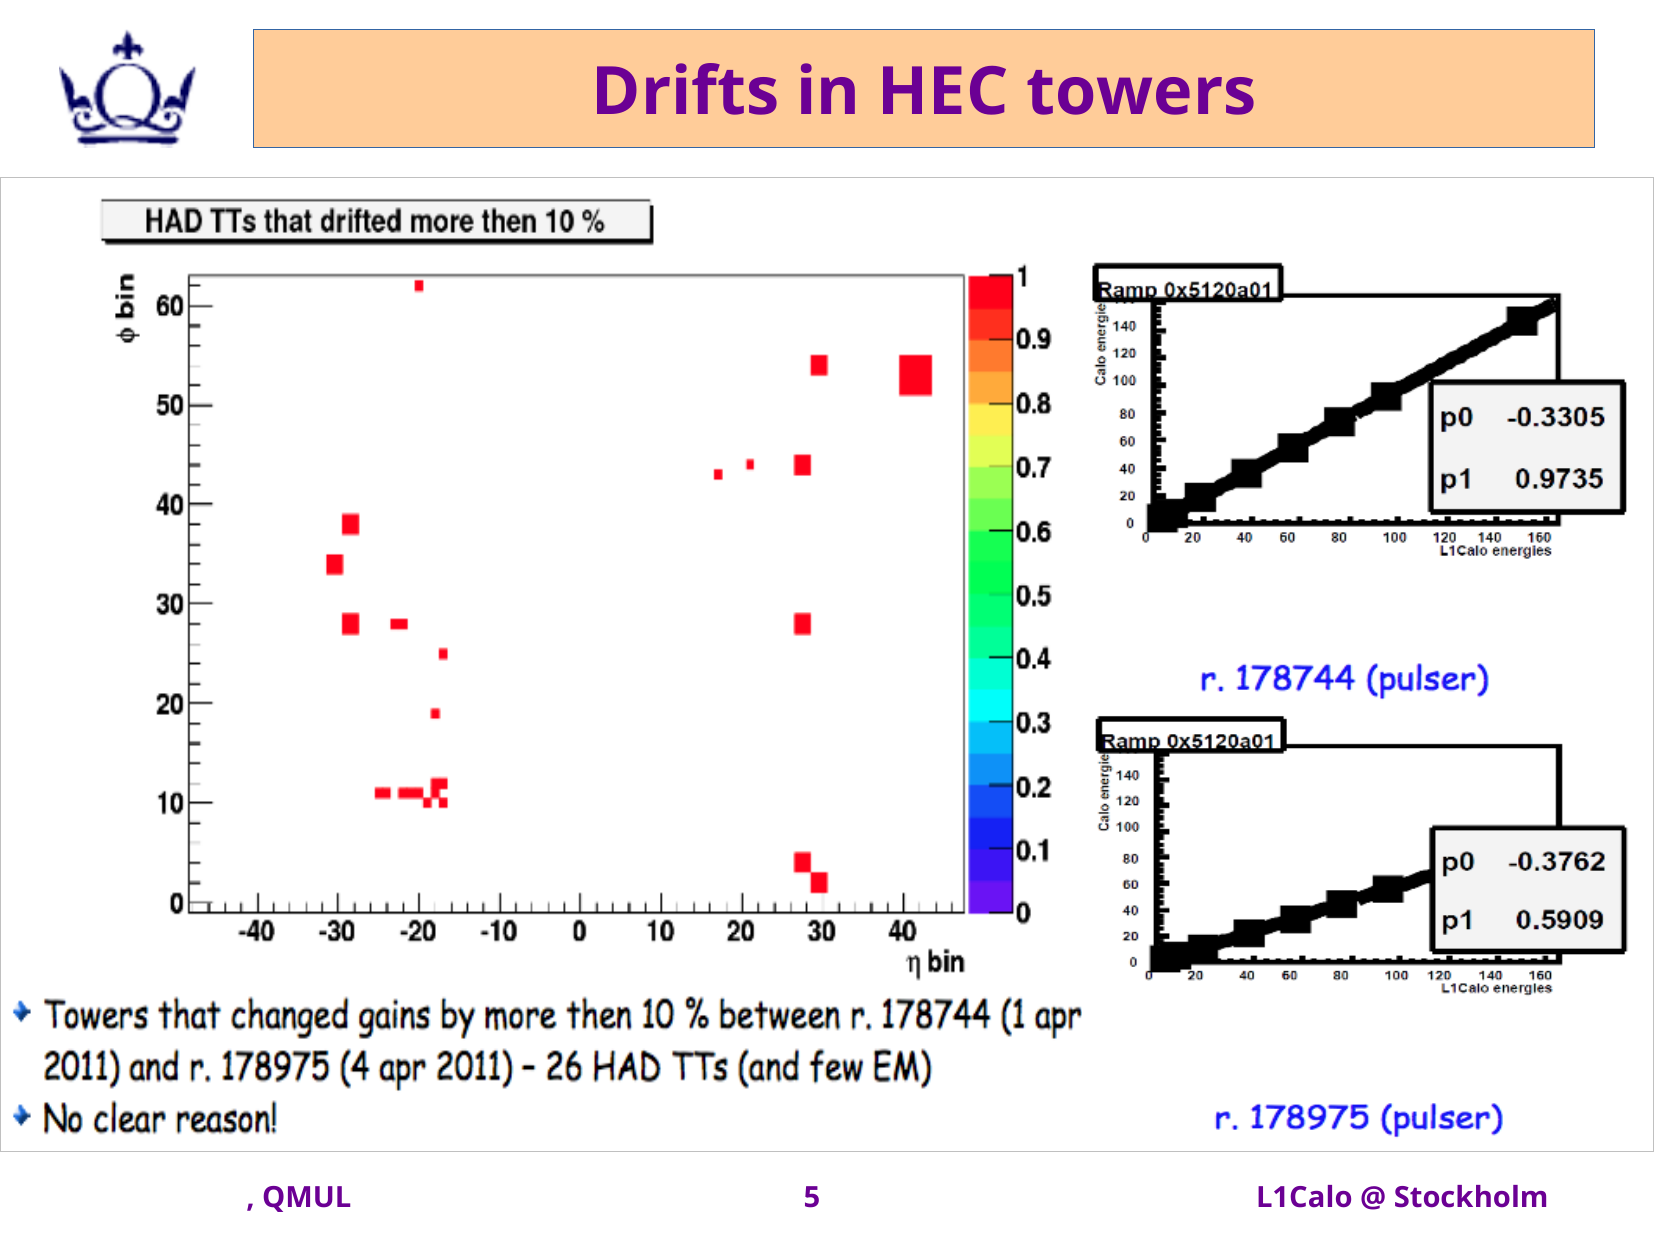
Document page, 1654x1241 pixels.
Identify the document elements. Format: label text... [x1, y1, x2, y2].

picture [59, 29, 200, 148]
title Drifts in HEC towers [253, 29, 1595, 148]
picture [5, 179, 1639, 1149]
